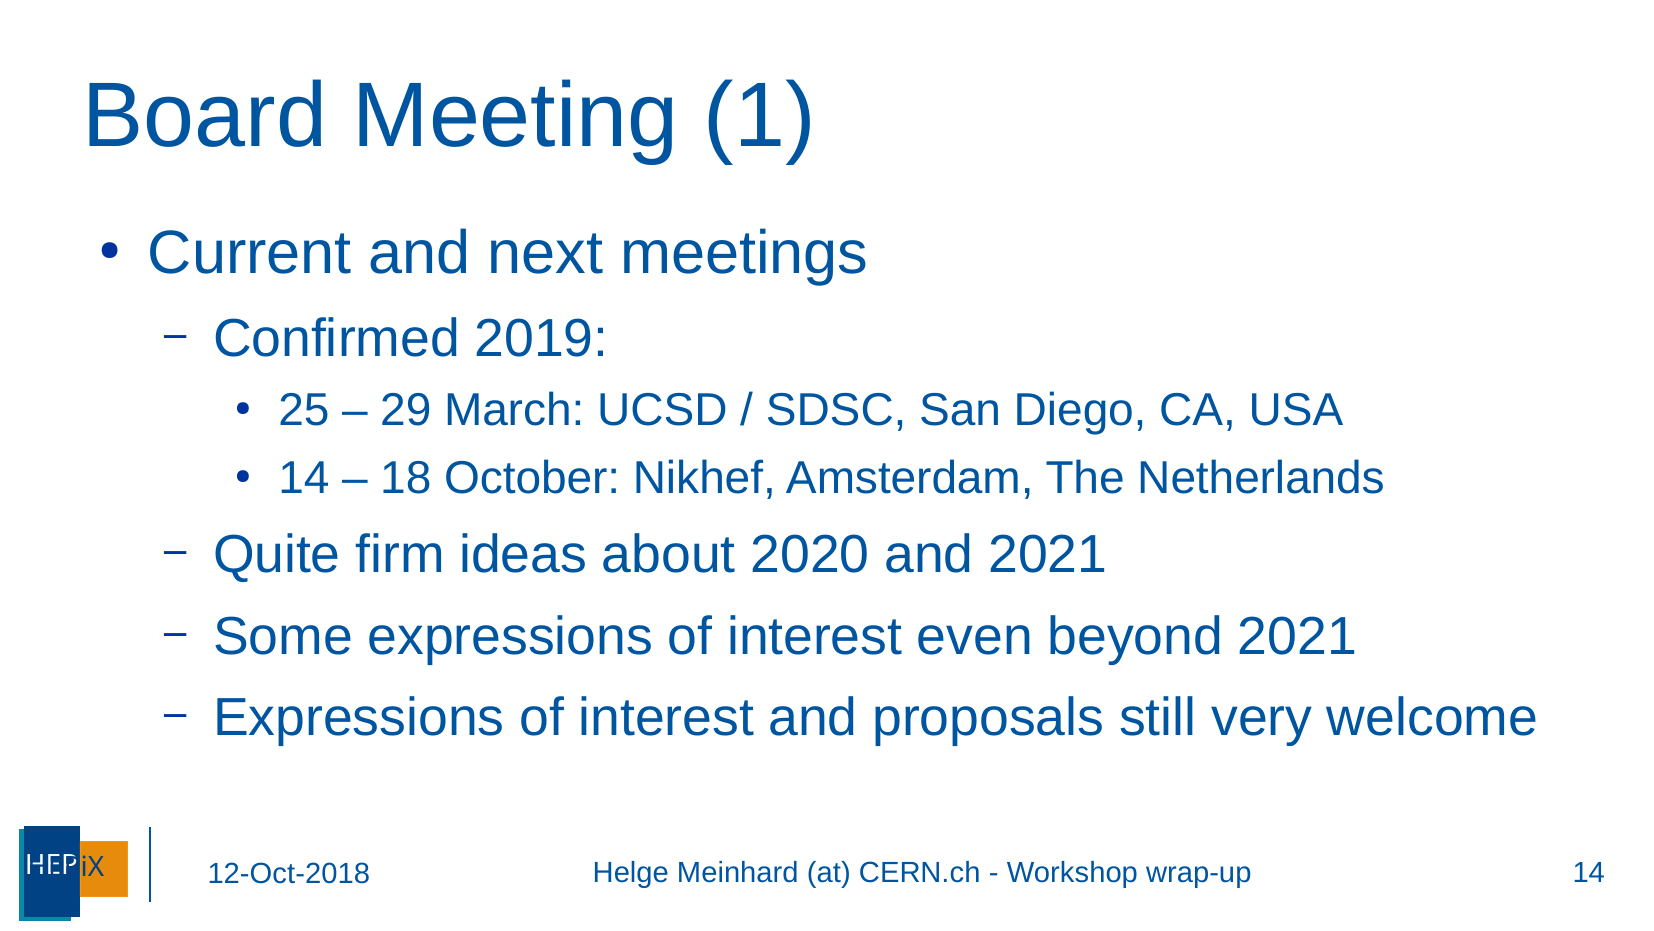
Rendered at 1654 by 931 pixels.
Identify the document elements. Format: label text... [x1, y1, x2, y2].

list Current and next meetings Confirmed 2019: 25 – 29 March: UCSD / SDSC, San Diego, CA, USA 14 – 18 October: Nikhef, Amsterdam, The Netherlands Quite firm ideas about 2020 and 2021 Some expressions of interest even beyond 2021 Expressions of interest and proposals still very welcome [82, 217, 1571, 757]
title Board Meeting (1) [82, 37, 1571, 193]
